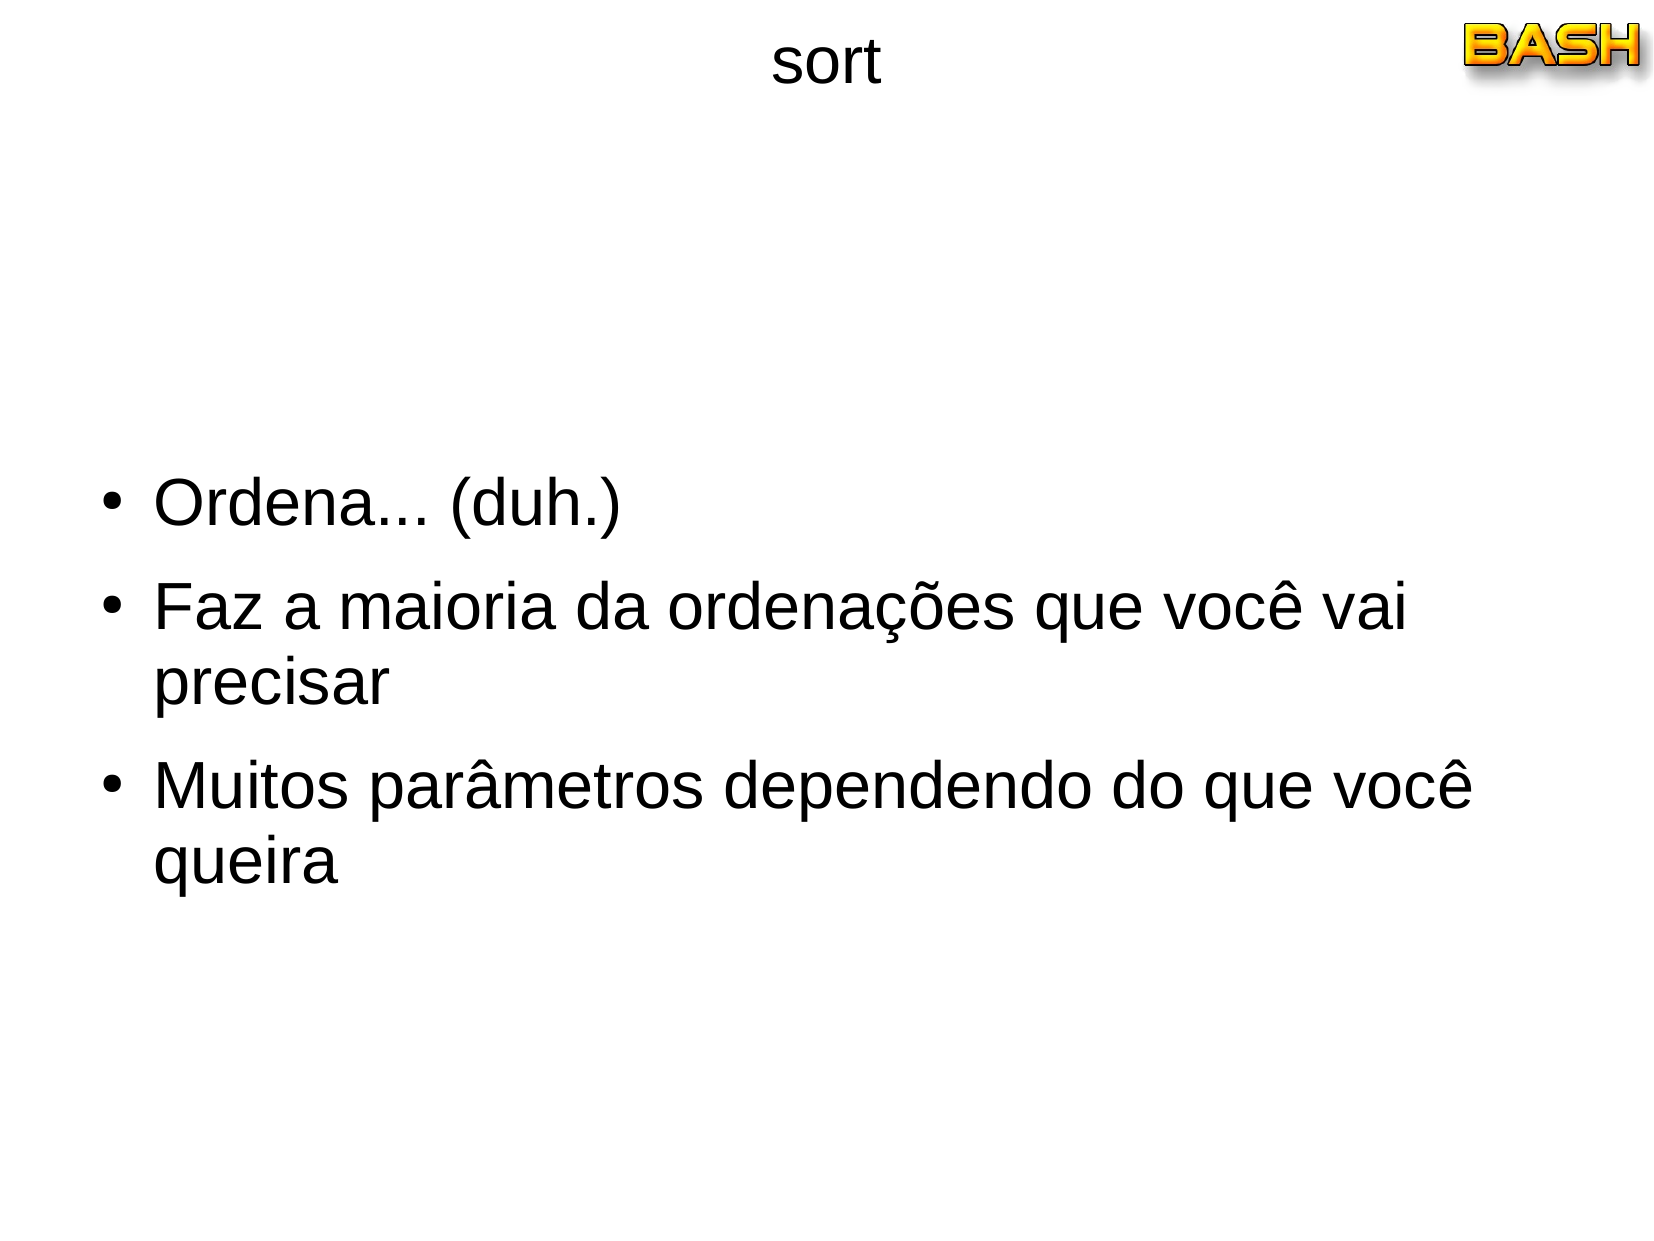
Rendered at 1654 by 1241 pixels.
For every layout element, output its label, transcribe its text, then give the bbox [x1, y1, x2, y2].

list Ordena... (duh.) Faz a maioria da ordenações que você vai precisar Muitos parâmetros dependendo do que você queira [82, 464, 1571, 898]
picture [1450, 0, 1654, 96]
title sort [82, 22, 1571, 98]
